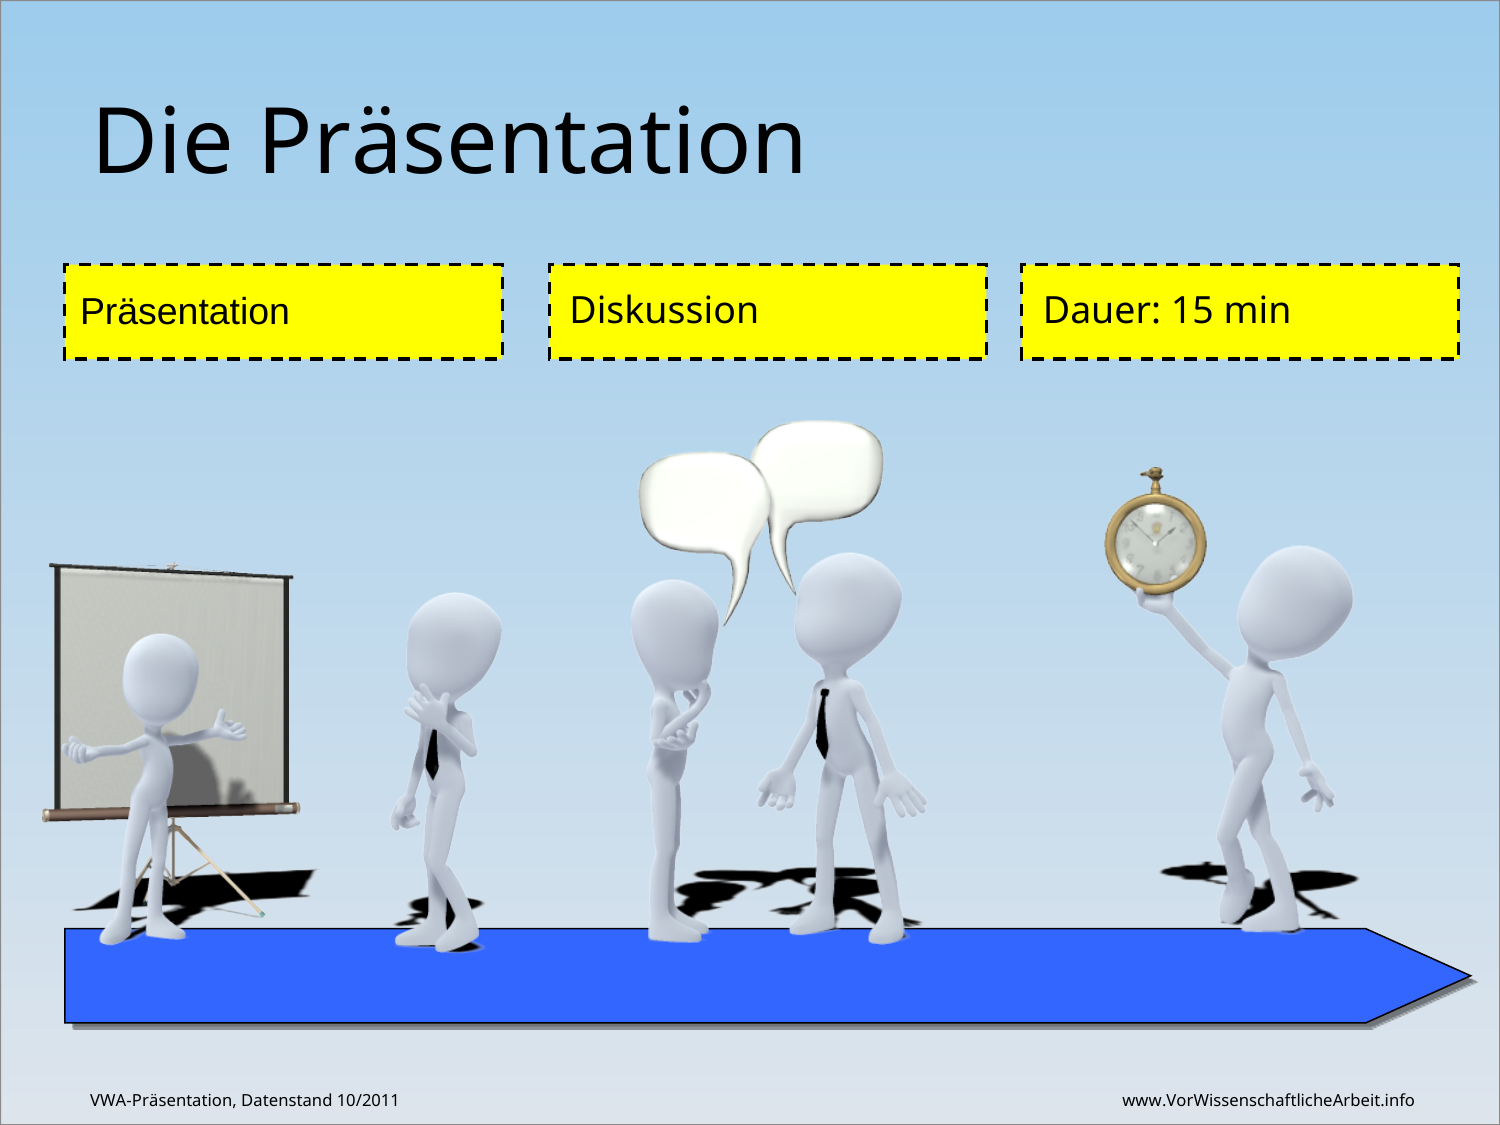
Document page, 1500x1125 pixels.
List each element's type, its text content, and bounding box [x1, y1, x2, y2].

text_box Dauer: 15 min [1028, 278, 1307, 340]
text_box [64, 264, 503, 360]
title Die Präsentation [76, 42, 1427, 231]
text_box Diskussion [554, 278, 775, 340]
text_box [1021, 264, 1459, 360]
picture [1104, 467, 1364, 935]
text_box Präsentation [65, 279, 306, 341]
text_box [64, 928, 1471, 1023]
picture [631, 420, 928, 945]
picture [41, 562, 502, 954]
text_box [549, 264, 987, 360]
